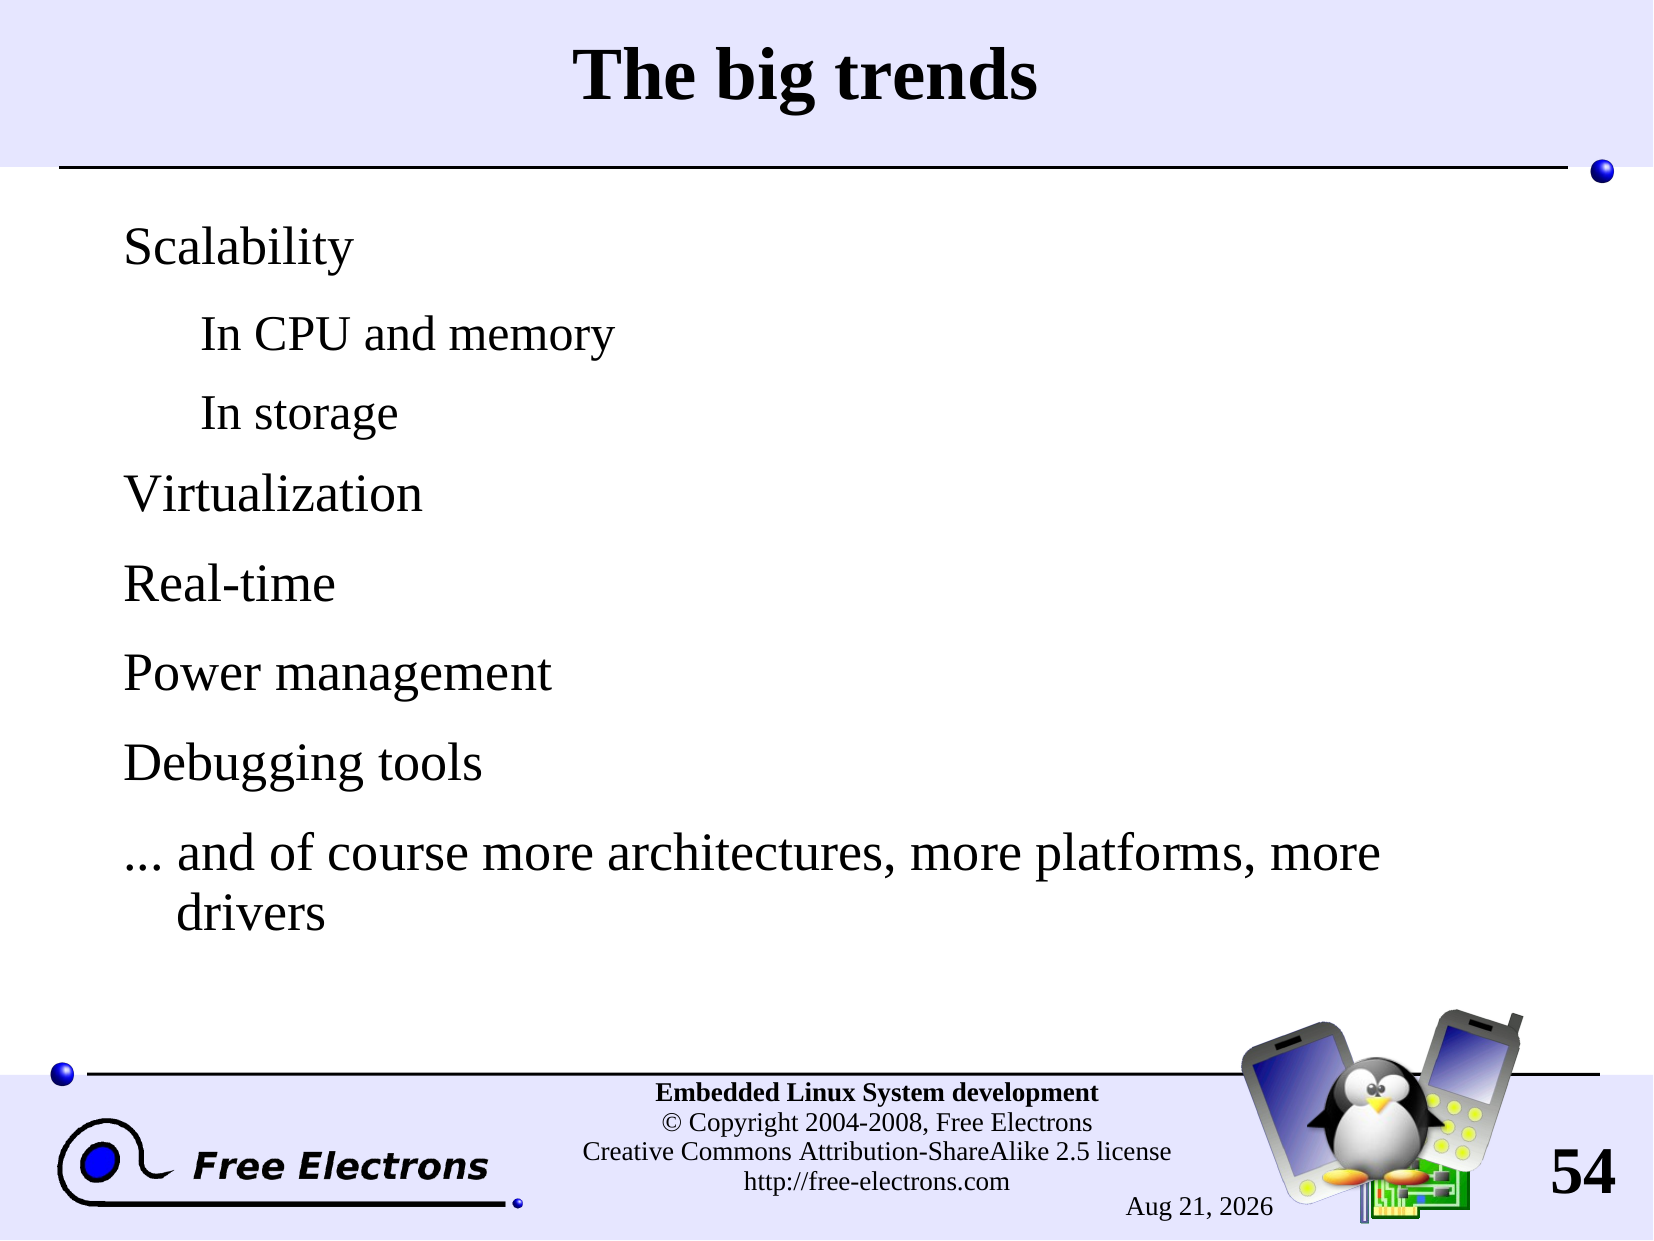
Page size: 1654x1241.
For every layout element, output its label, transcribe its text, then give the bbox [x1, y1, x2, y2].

picture [50, 1107, 527, 1216]
title The big trends [60, 25, 1551, 124]
list Scalability In CPU and memory In storage Virtualization Real-time Power management Debugging tools ... and of course more architectures, more platforms, more drivers [105, 216, 1518, 1066]
picture [1231, 1007, 1538, 1241]
